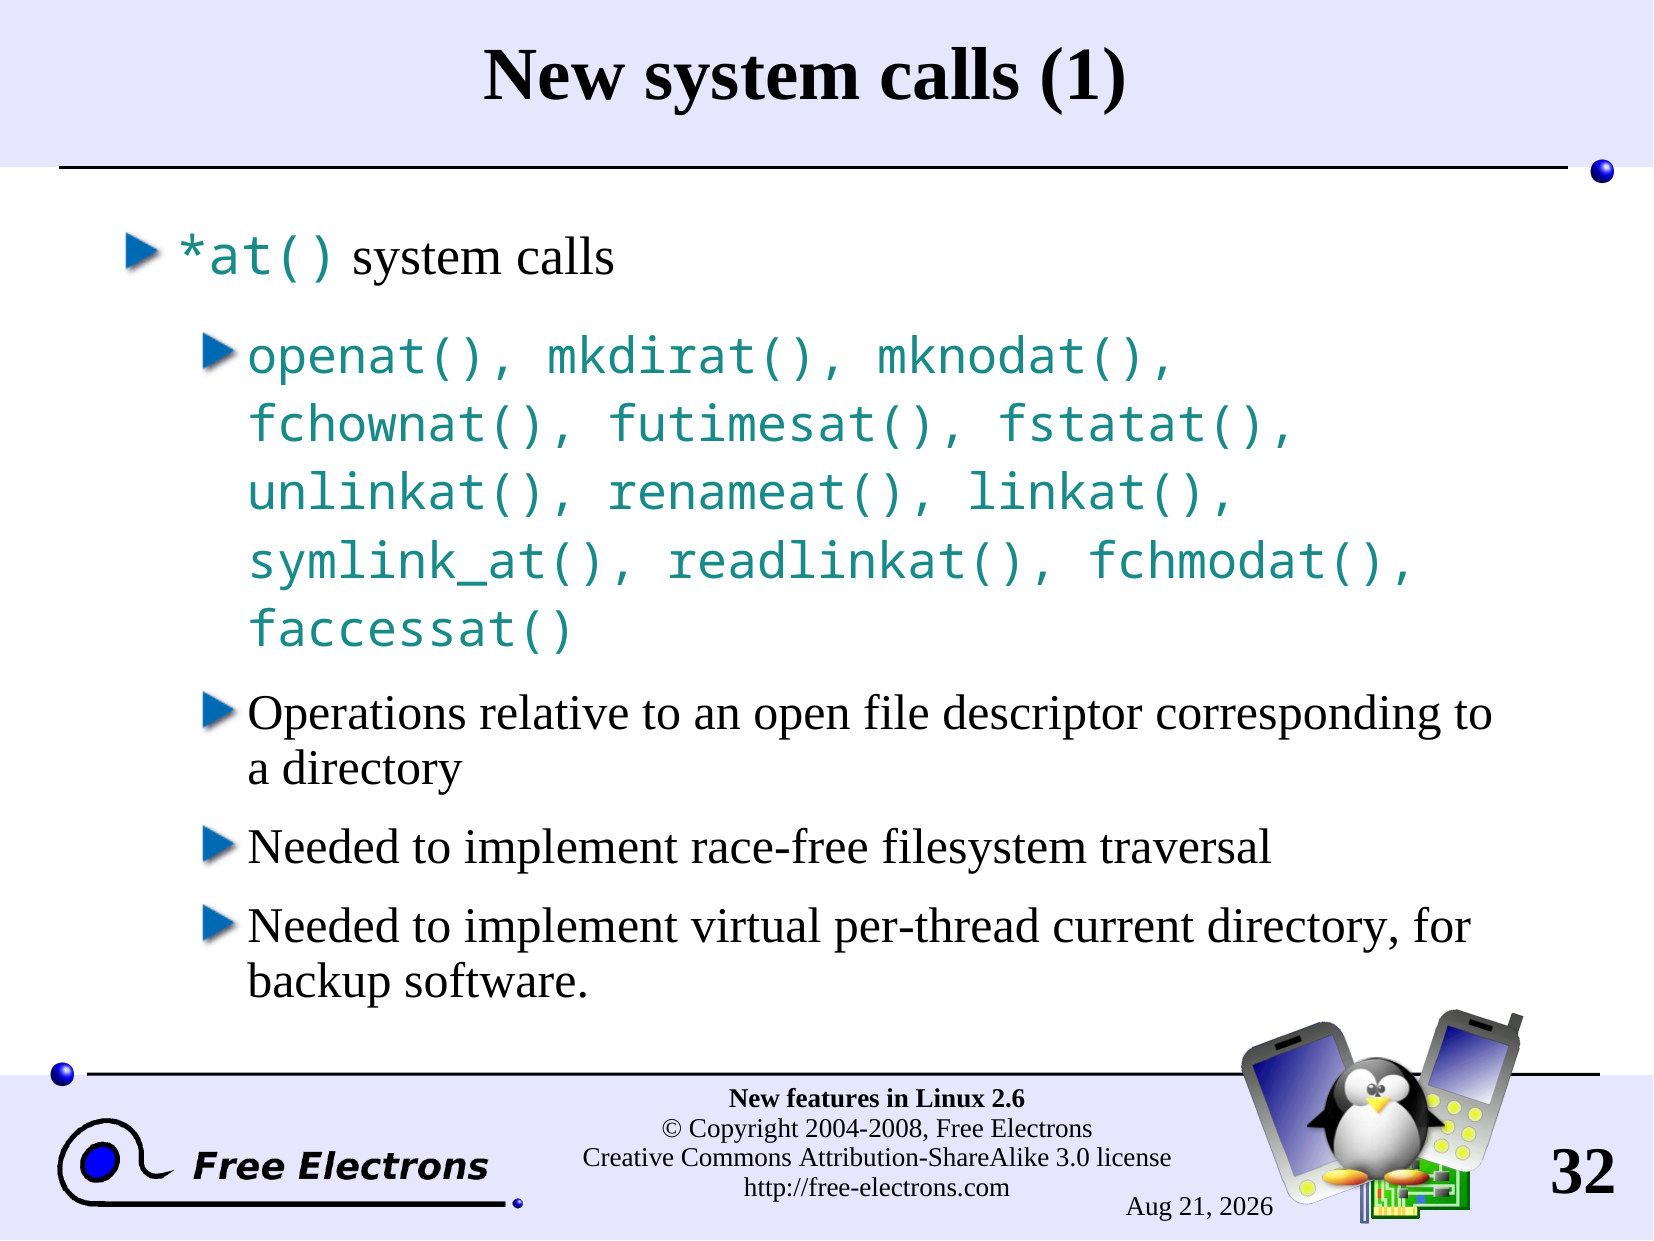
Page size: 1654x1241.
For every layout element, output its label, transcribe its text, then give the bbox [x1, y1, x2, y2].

picture [1231, 1007, 1538, 1241]
list *at() system calls openat(), mkdirat(), mknodat(), fchownat(), futimesat(), fstatat(), unlinkat(), renameat(), linkat(), symlink_at(), readlinkat(), fchmodat(), faccessat() Operations relative to an open file descriptor corresponding to a directory Needed to implement race-free filesystem traversal Needed to implement virtual per-thread current directory, for backup software. [105, 216, 1518, 1066]
picture [50, 1107, 527, 1216]
title New system calls (1) [60, 25, 1551, 124]
